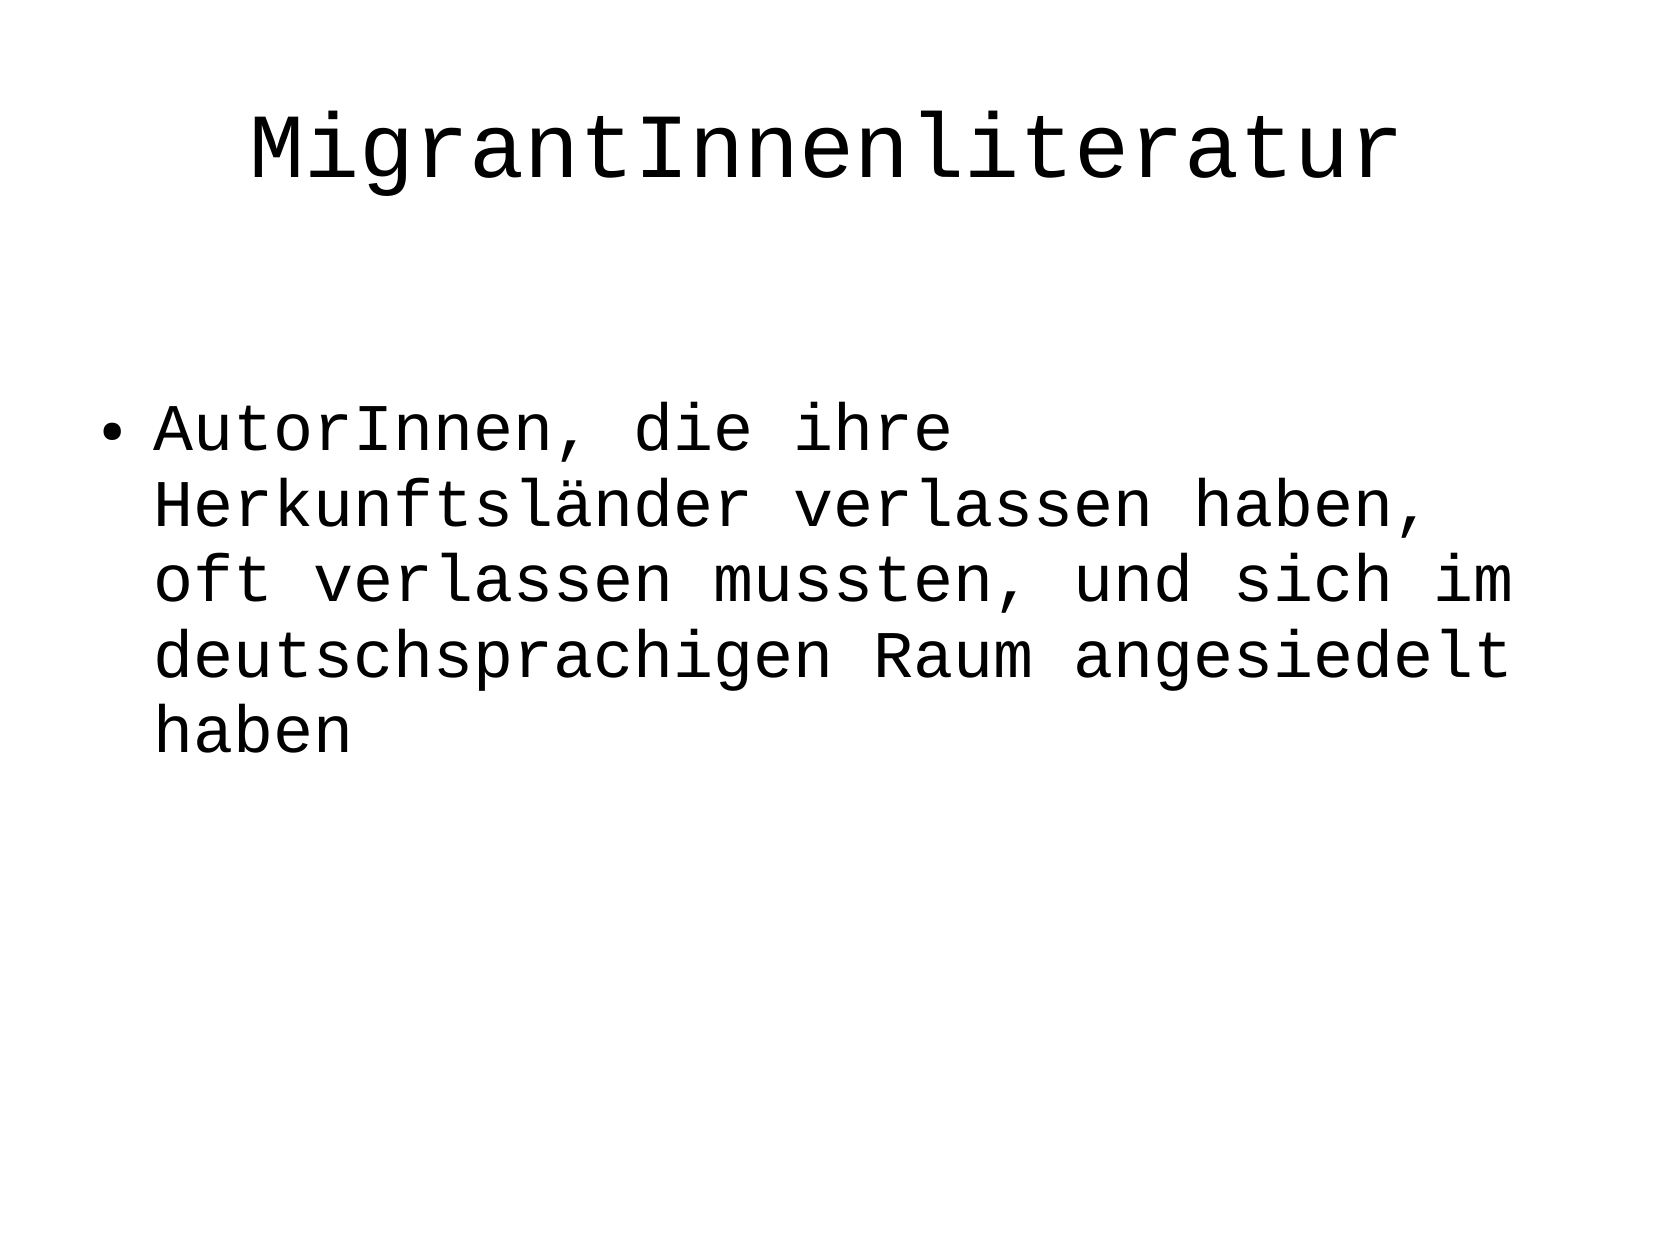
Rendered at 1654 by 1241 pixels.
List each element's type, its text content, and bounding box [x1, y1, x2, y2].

list AutorInnen, die ihre Herkunftsländer verlassen haben, oft verlassen mussten, und sich im deutschsprachigen Raum angesiedelt haben [82, 290, 1571, 1109]
title MigrantInnenliteratur [82, 49, 1571, 257]
